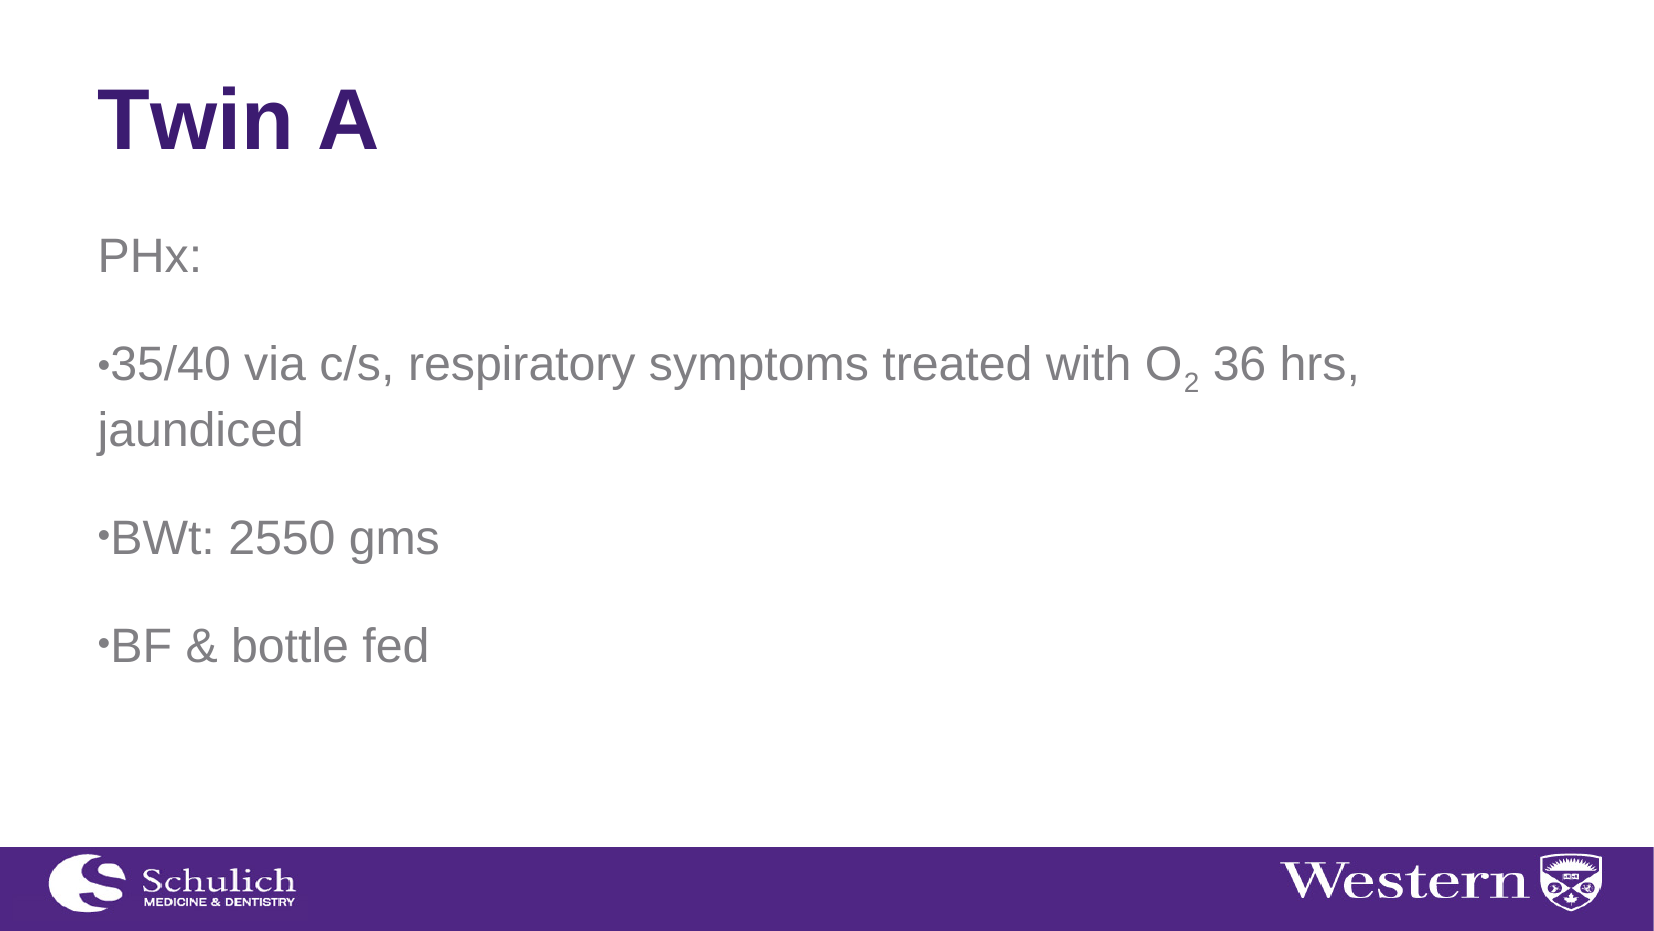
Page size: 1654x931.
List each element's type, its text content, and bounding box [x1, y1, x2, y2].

picture [0, 0, 1654, 931]
title Twin A [82, 37, 1571, 193]
list PHx: 35/40 via c/s, respiratory symptoms treated with O2 36 hrs, jaundiced BWt: 2550 gms BF & bottle fed [82, 217, 1571, 831]
